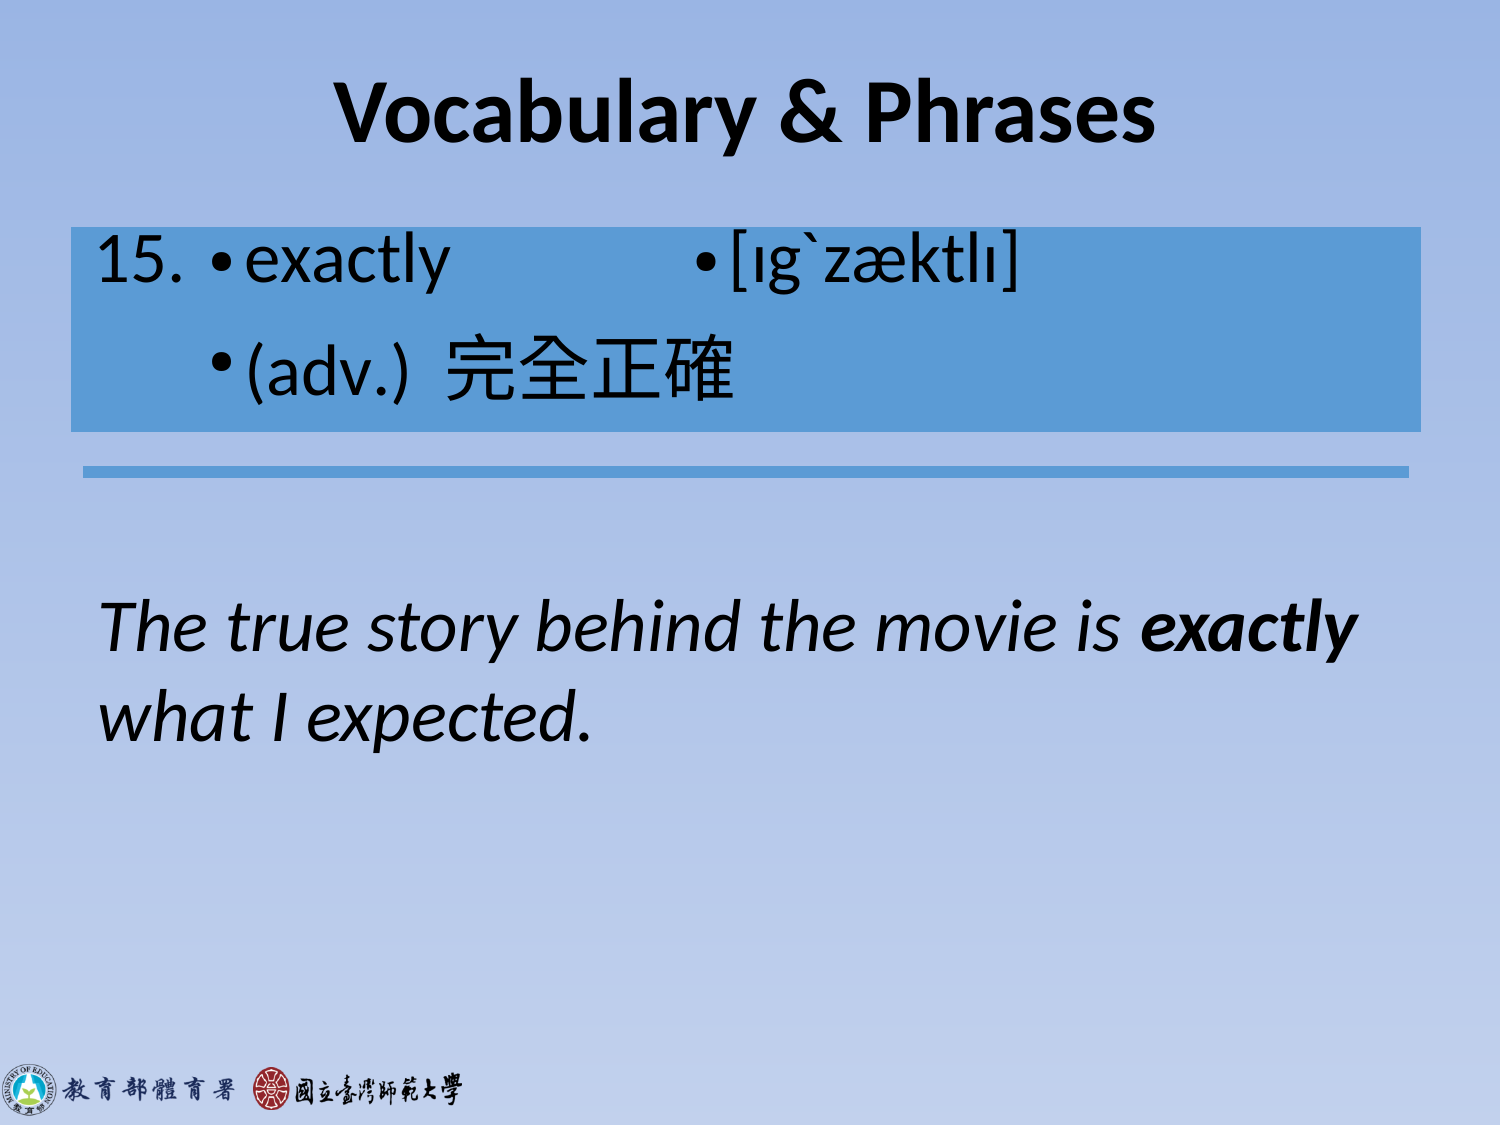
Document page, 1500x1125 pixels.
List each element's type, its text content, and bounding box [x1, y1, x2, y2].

table_header 15. [71, 227, 209, 311]
table_cell (adv.) 完全正確 [209, 311, 1421, 432]
table_cell [71, 311, 209, 432]
text_box [83, 466, 1409, 478]
table_header exactly [209, 227, 693, 311]
title Vocabulary & Phrases [70, 11, 1421, 200]
text_box The true story behind the movie is exactly what I expected. [82, 568, 1433, 766]
table_header [ɪgˋzæktlɪ] [693, 227, 1421, 311]
